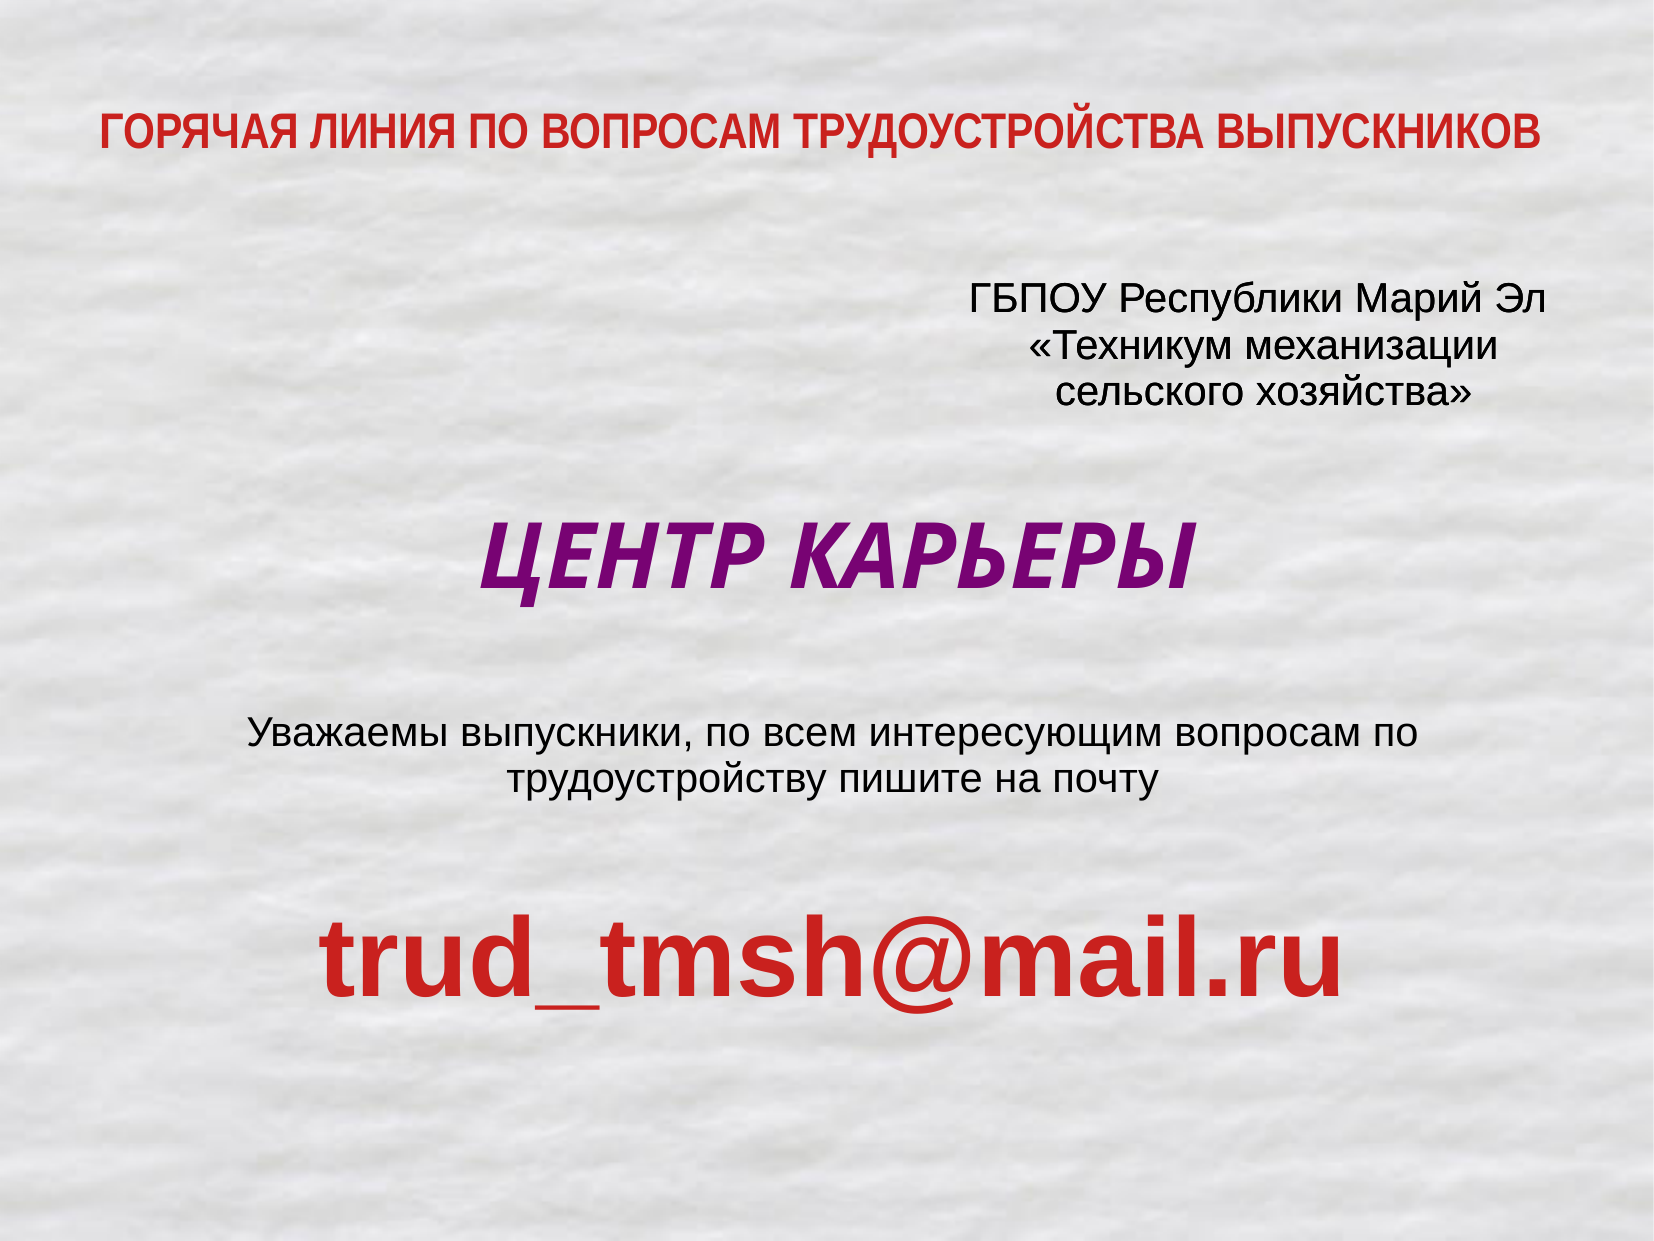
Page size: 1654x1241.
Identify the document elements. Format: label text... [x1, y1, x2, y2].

title ГБПОУ Республики Марий Эл «Техникум механизации сельского хозяйства» [968, 240, 1560, 449]
title ГОРЯЧАЯ ЛИНИЯ ПО ВОПРОСАМ ТРУДОУСТРОЙСТВА ВЫПУСКНИКОВ [94, 59, 1559, 201]
picture [0, 0, 1654, 1241]
title Уважаемы выпускники, по всем интересующим вопросам по трудоустройству пишите на почту trud_tmsh@mail.ru [106, 641, 1560, 1087]
title ЦЕНТР КАРЬЕРЫ [153, 448, 1548, 641]
